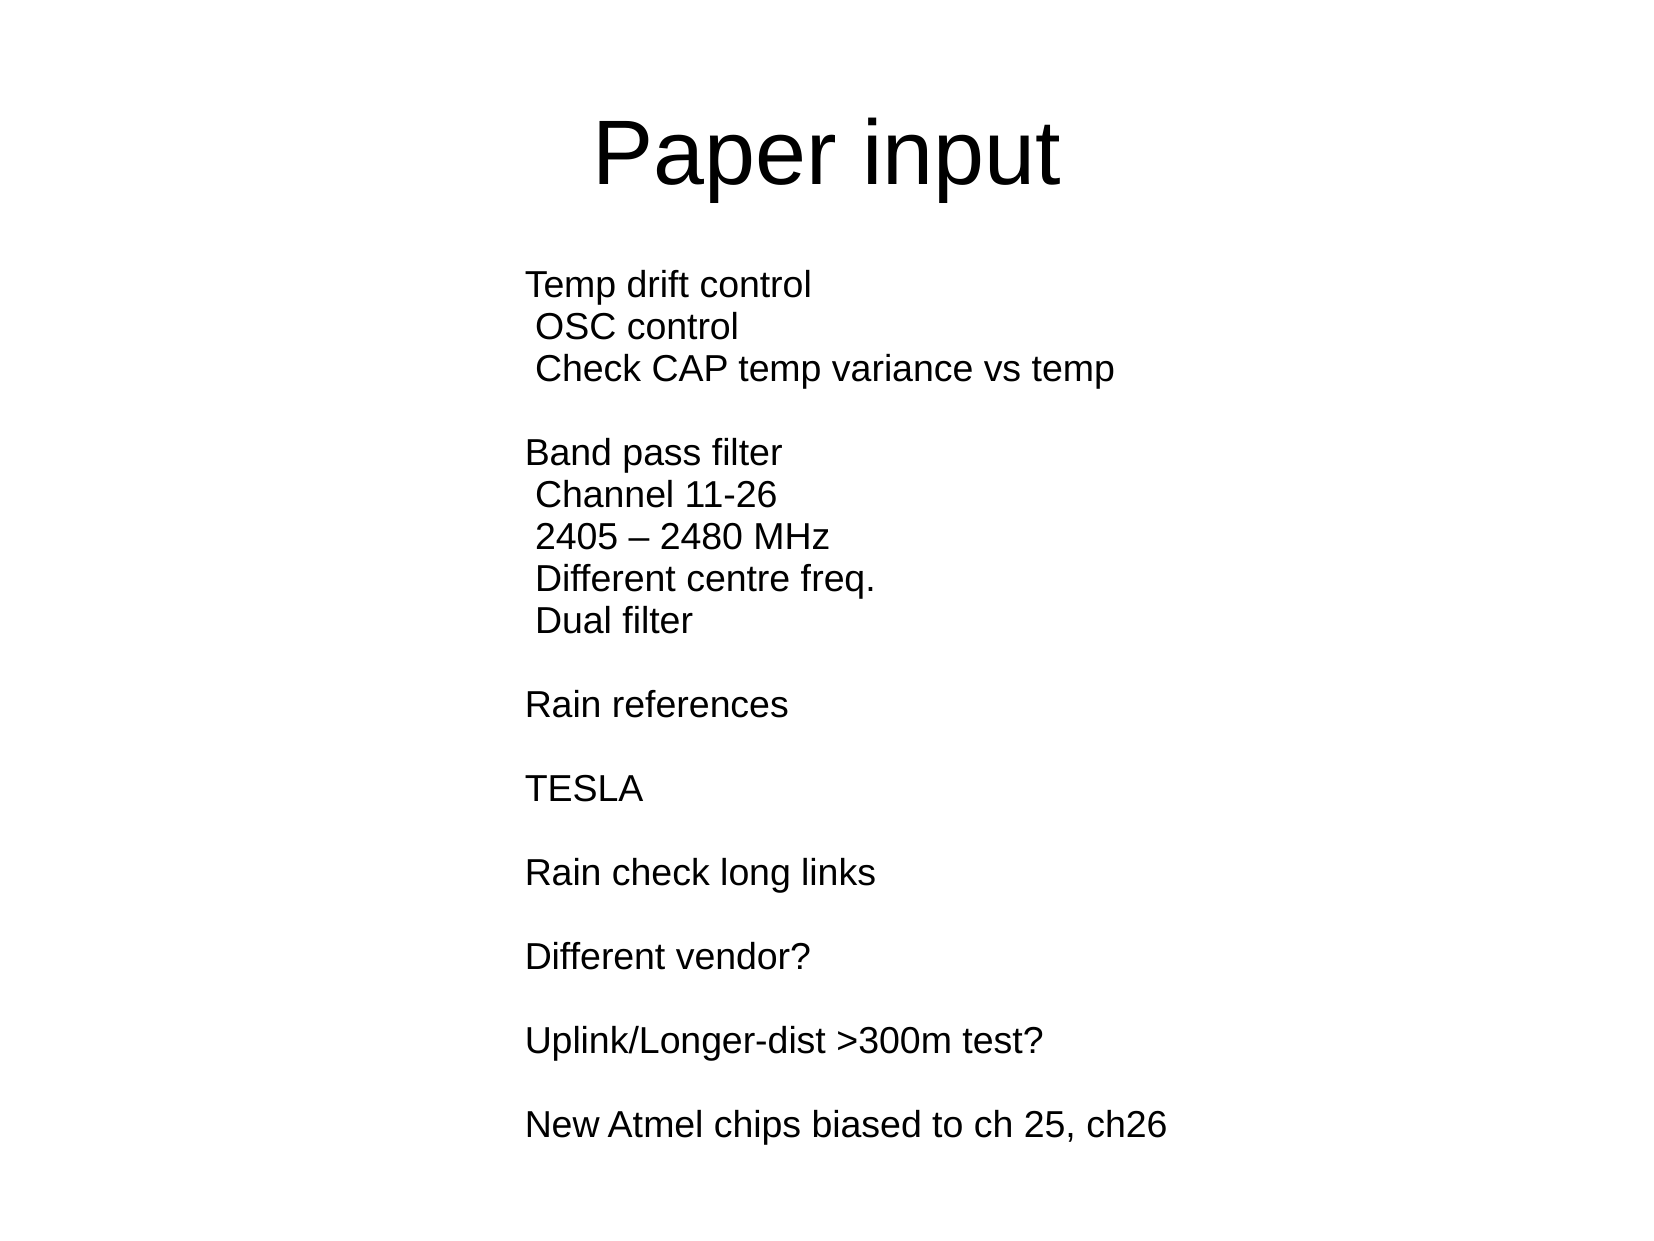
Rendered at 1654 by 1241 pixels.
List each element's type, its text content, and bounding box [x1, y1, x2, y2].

text_box Temp drift control OSC control Check CAP temp variance vs temp Band pass filter Channel 11-26 2405 – 2480 MHz Different centre freq. Dual filter Rain references TESLA Rain check long links Different vendor? Uplink/Longer-dist >300m test? New Atmel chips biased to ch 25, ch26 [510, 256, 1183, 1196]
title Paper input [82, 49, 1571, 257]
